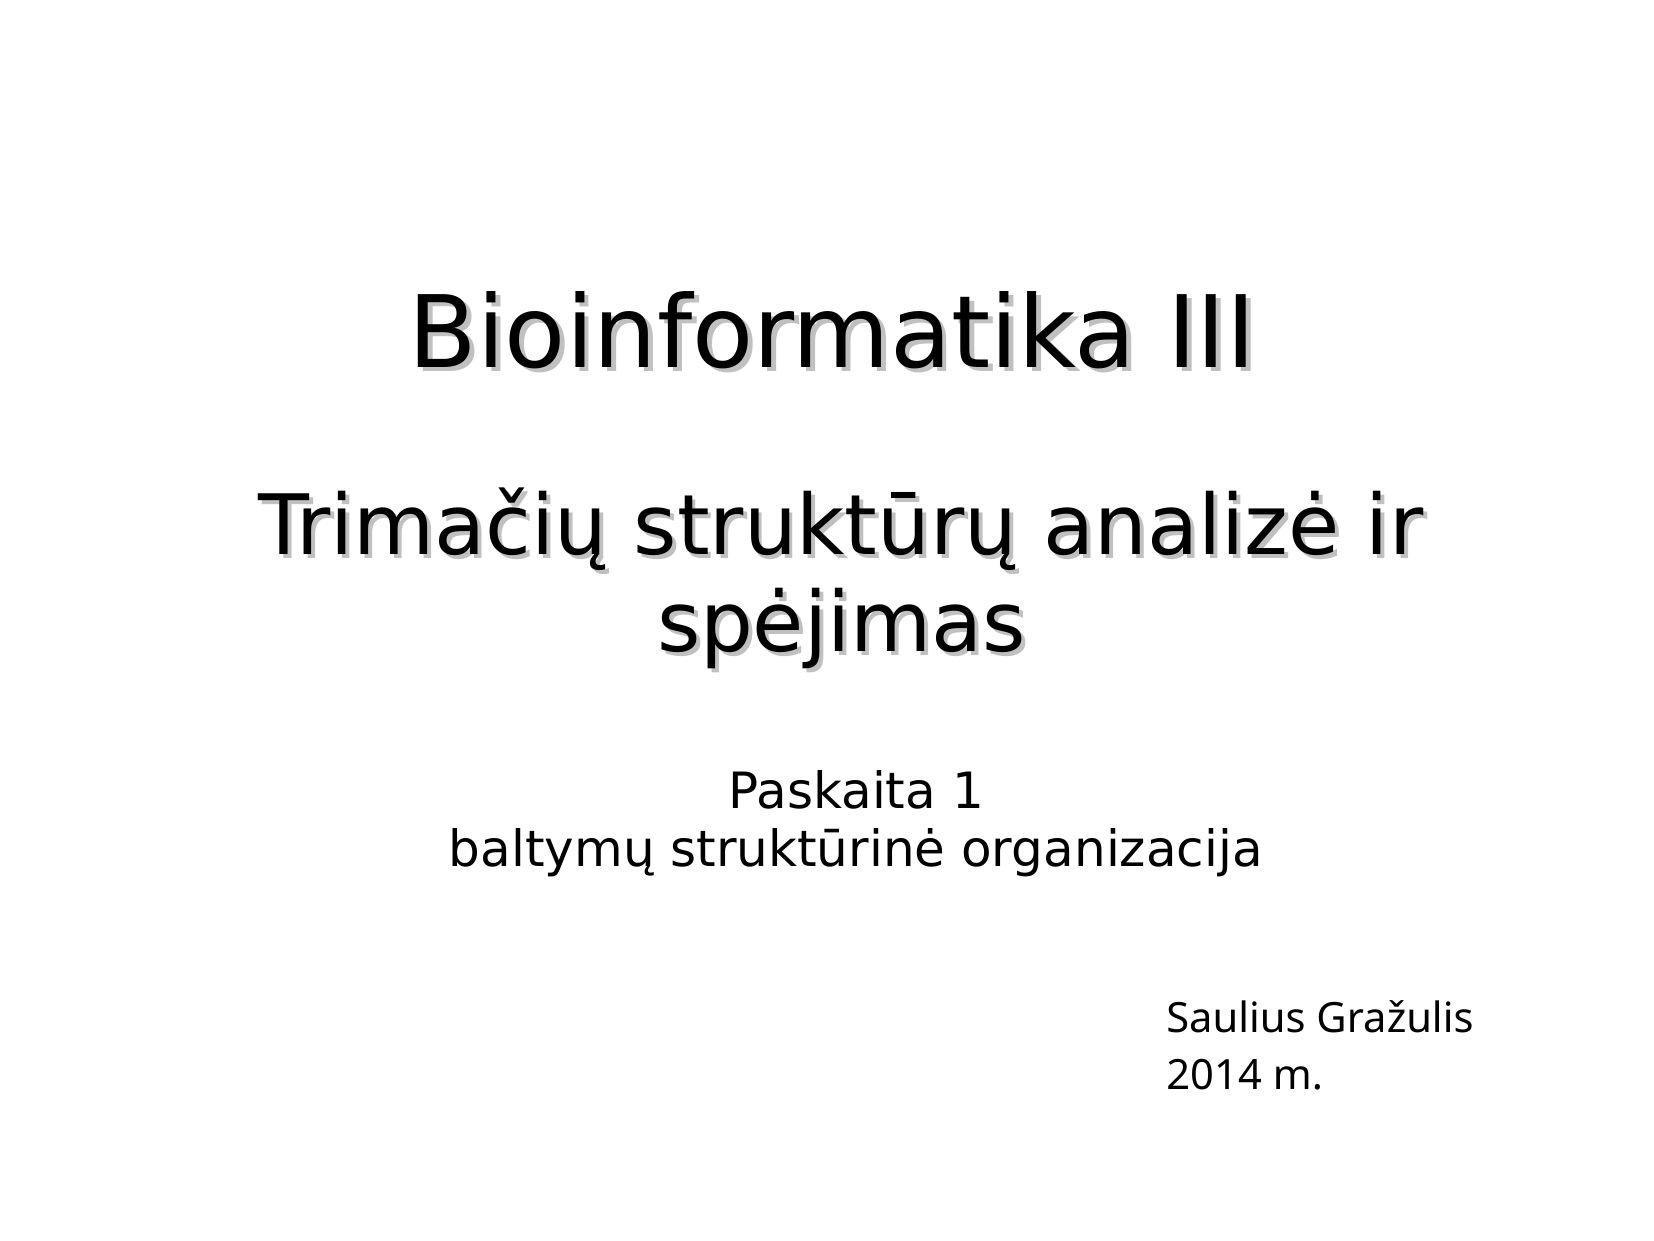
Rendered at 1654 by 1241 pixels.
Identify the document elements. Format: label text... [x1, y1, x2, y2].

text_box Saulius Gražulis 2014 m. [1151, 980, 1565, 1097]
text_box Paskaita 1 baltymų struktūrinė organizacija [383, 754, 1329, 886]
text_box Trimačių struktūrų analizė ir spėjimas [206, 470, 1477, 680]
title Bioinformatika III [88, 236, 1577, 429]
